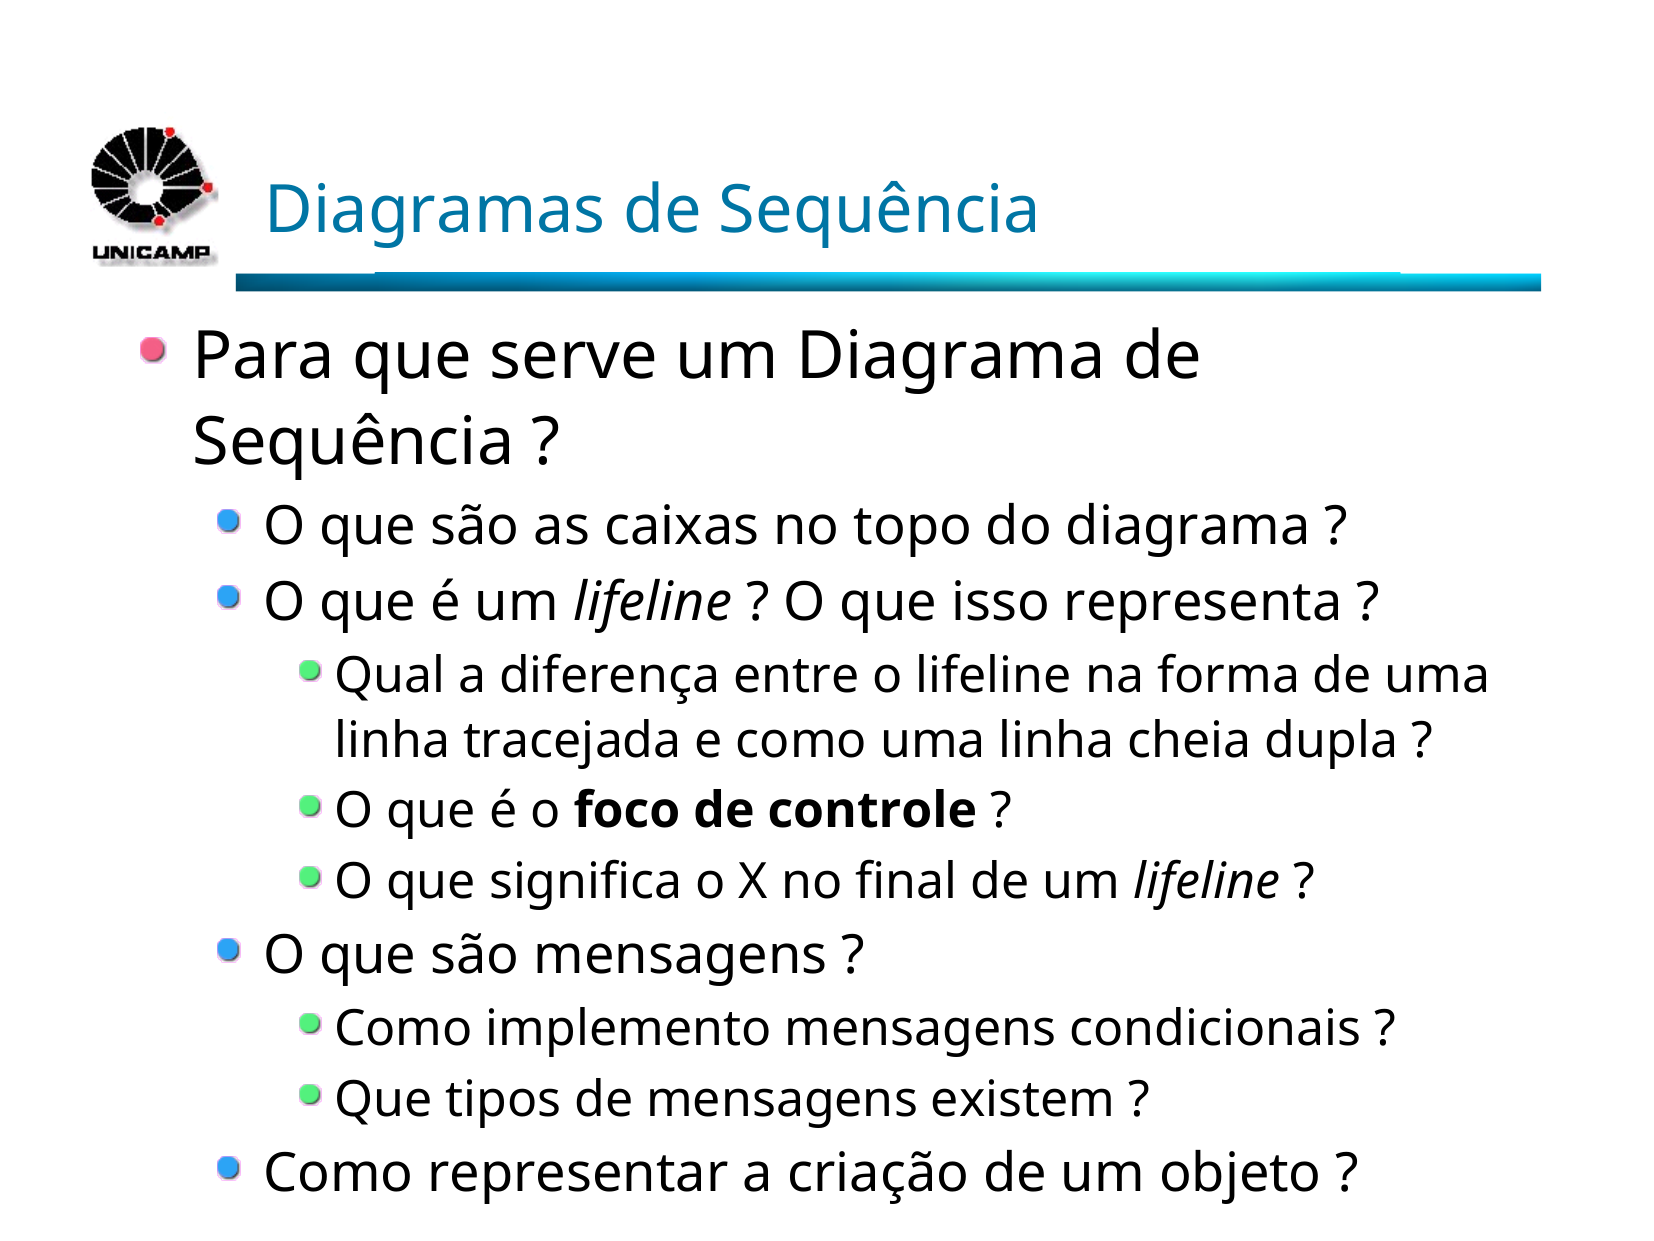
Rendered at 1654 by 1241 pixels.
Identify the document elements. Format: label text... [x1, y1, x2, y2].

picture [125, 272, 1654, 295]
title Diagramas de Sequência [264, 57, 1534, 250]
list Para que serve um Diagrama de Sequência ? O que são as caixas no topo do diagrama ? O que é um lifeline ? O que isso representa ? Qual a diferença entre o lifeline na forma de uma linha tracejada e como uma linha cheia dupla ? O que é o foco de controle ? O que significa o X no final de um lifeline ? O que são mensagens ? Como implemento mensagens condicionais ? Que tipos de mensagens existem ? Como representar a criação de um objeto ? [121, 309, 1534, 1167]
picture [216, 1167, 242, 1182]
